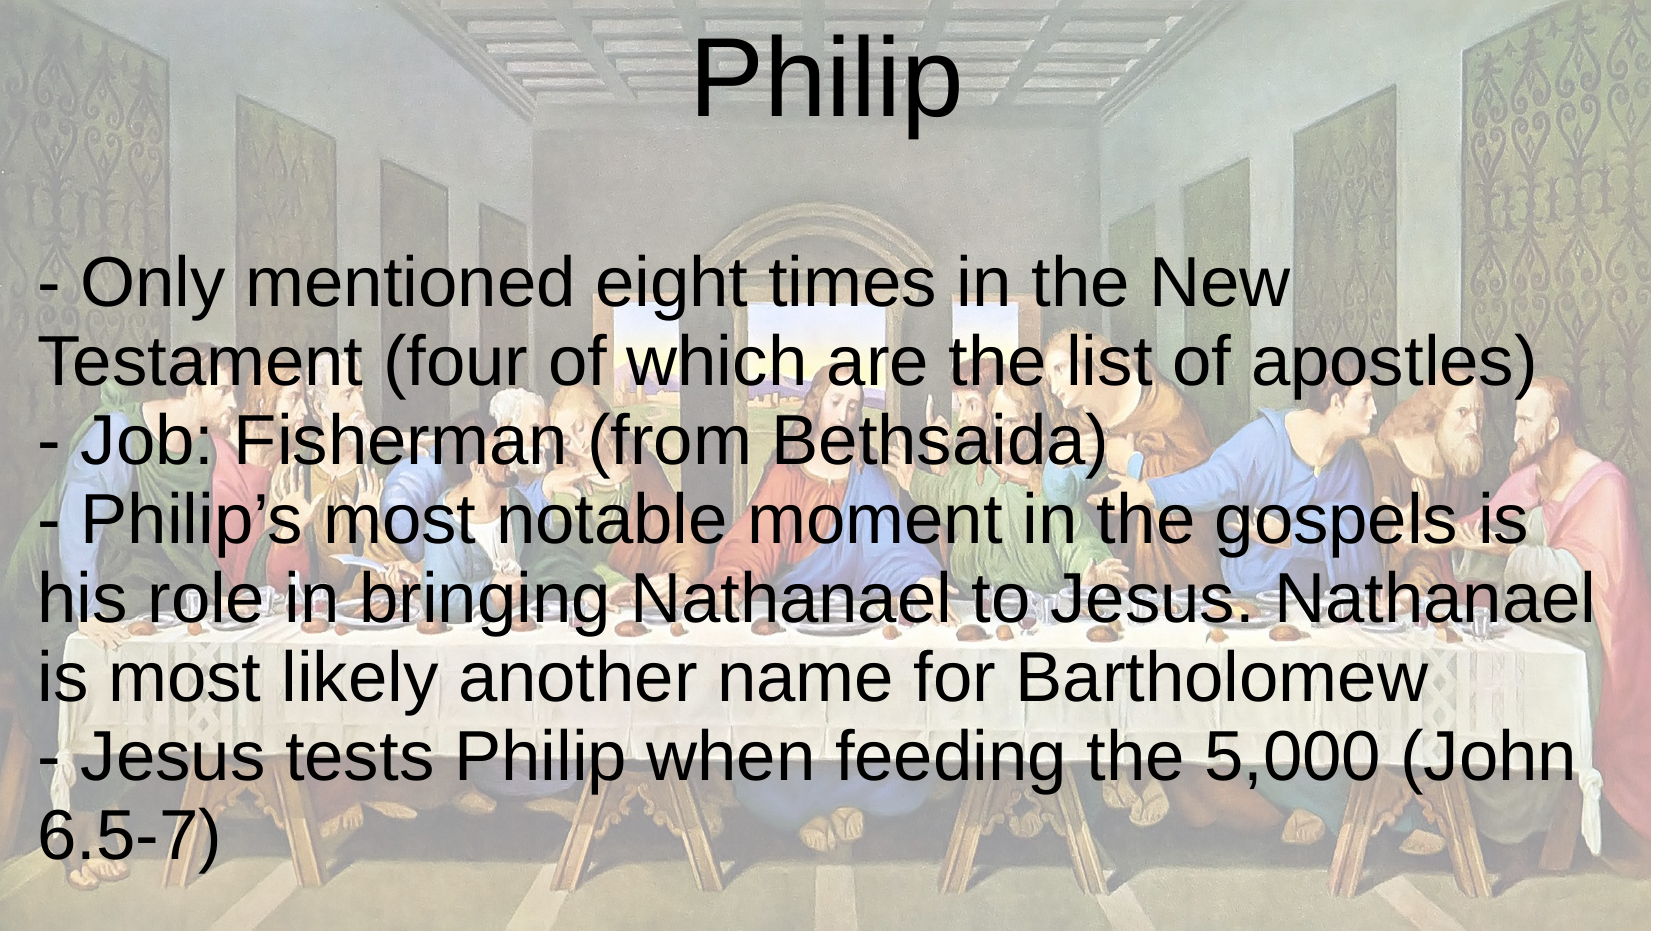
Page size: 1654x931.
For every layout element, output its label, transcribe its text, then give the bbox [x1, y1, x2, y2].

subtitle - Only mentioned eight times in the New Testament (four of which are the list of apostles) - Job: Fisherman (from Bethsaida) - Philip’s most notable moment in the gospels is his role in bringing Nathanael to Jesus. Nathanael is most likely another name for Bartholomew - Jesus tests Philip when feeding the 5,000 (John 6.5-7) [37, 187, 1613, 931]
title Philip [82, 0, 1571, 156]
picture [0, 0, 1651, 931]
